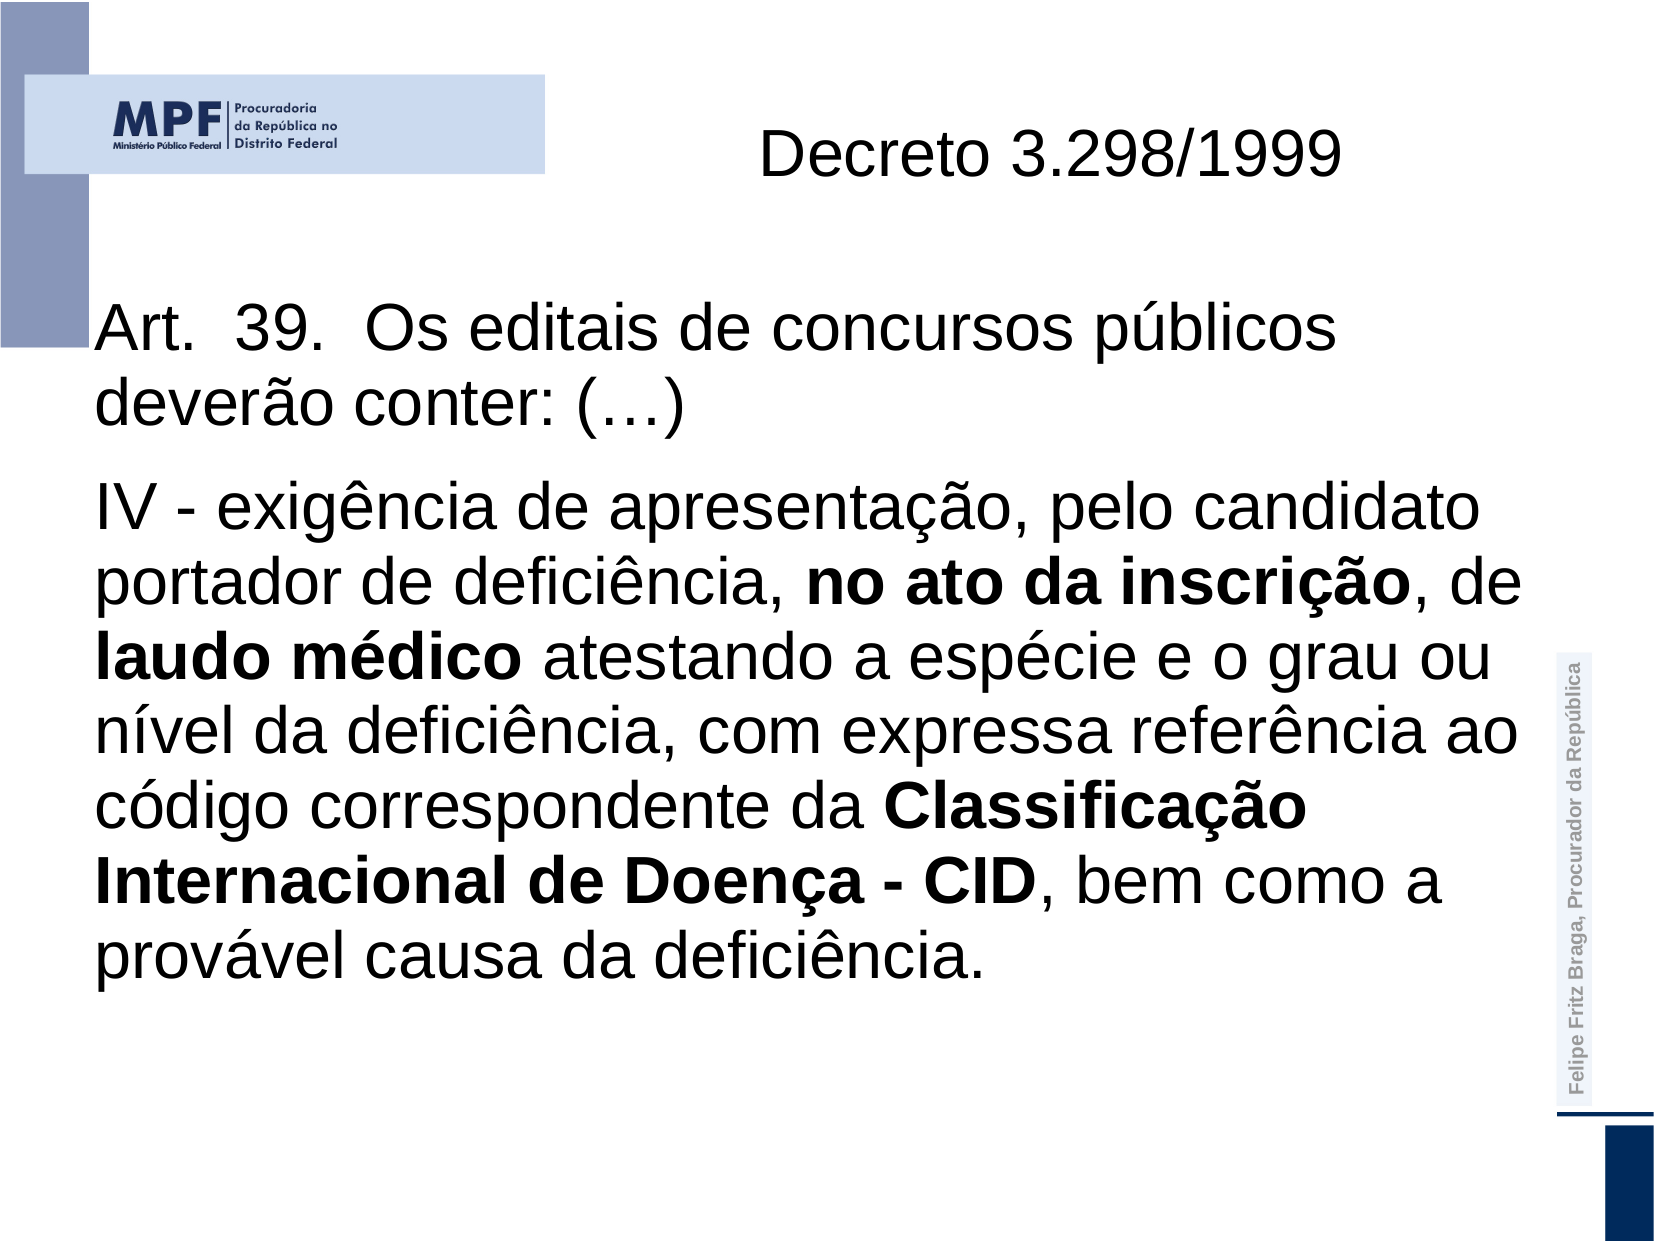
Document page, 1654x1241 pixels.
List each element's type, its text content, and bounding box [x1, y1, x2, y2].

title Decreto 3.298/1999 [531, 49, 1571, 257]
picture [0, 2, 1654, 1241]
list Art. 39. Os editais de concursos públicos deverão conter: (…) IV - exigência de apresentação, pelo candidato portador de deficiência, no ato da inscrição, de laudo médico atestando a espécie e o grau ou nível da deficiência, com expressa referência ao código correspondente da Classificação Internacional de Doença - CID, bem como a provável causa da deficiência. [94, 290, 1548, 1109]
